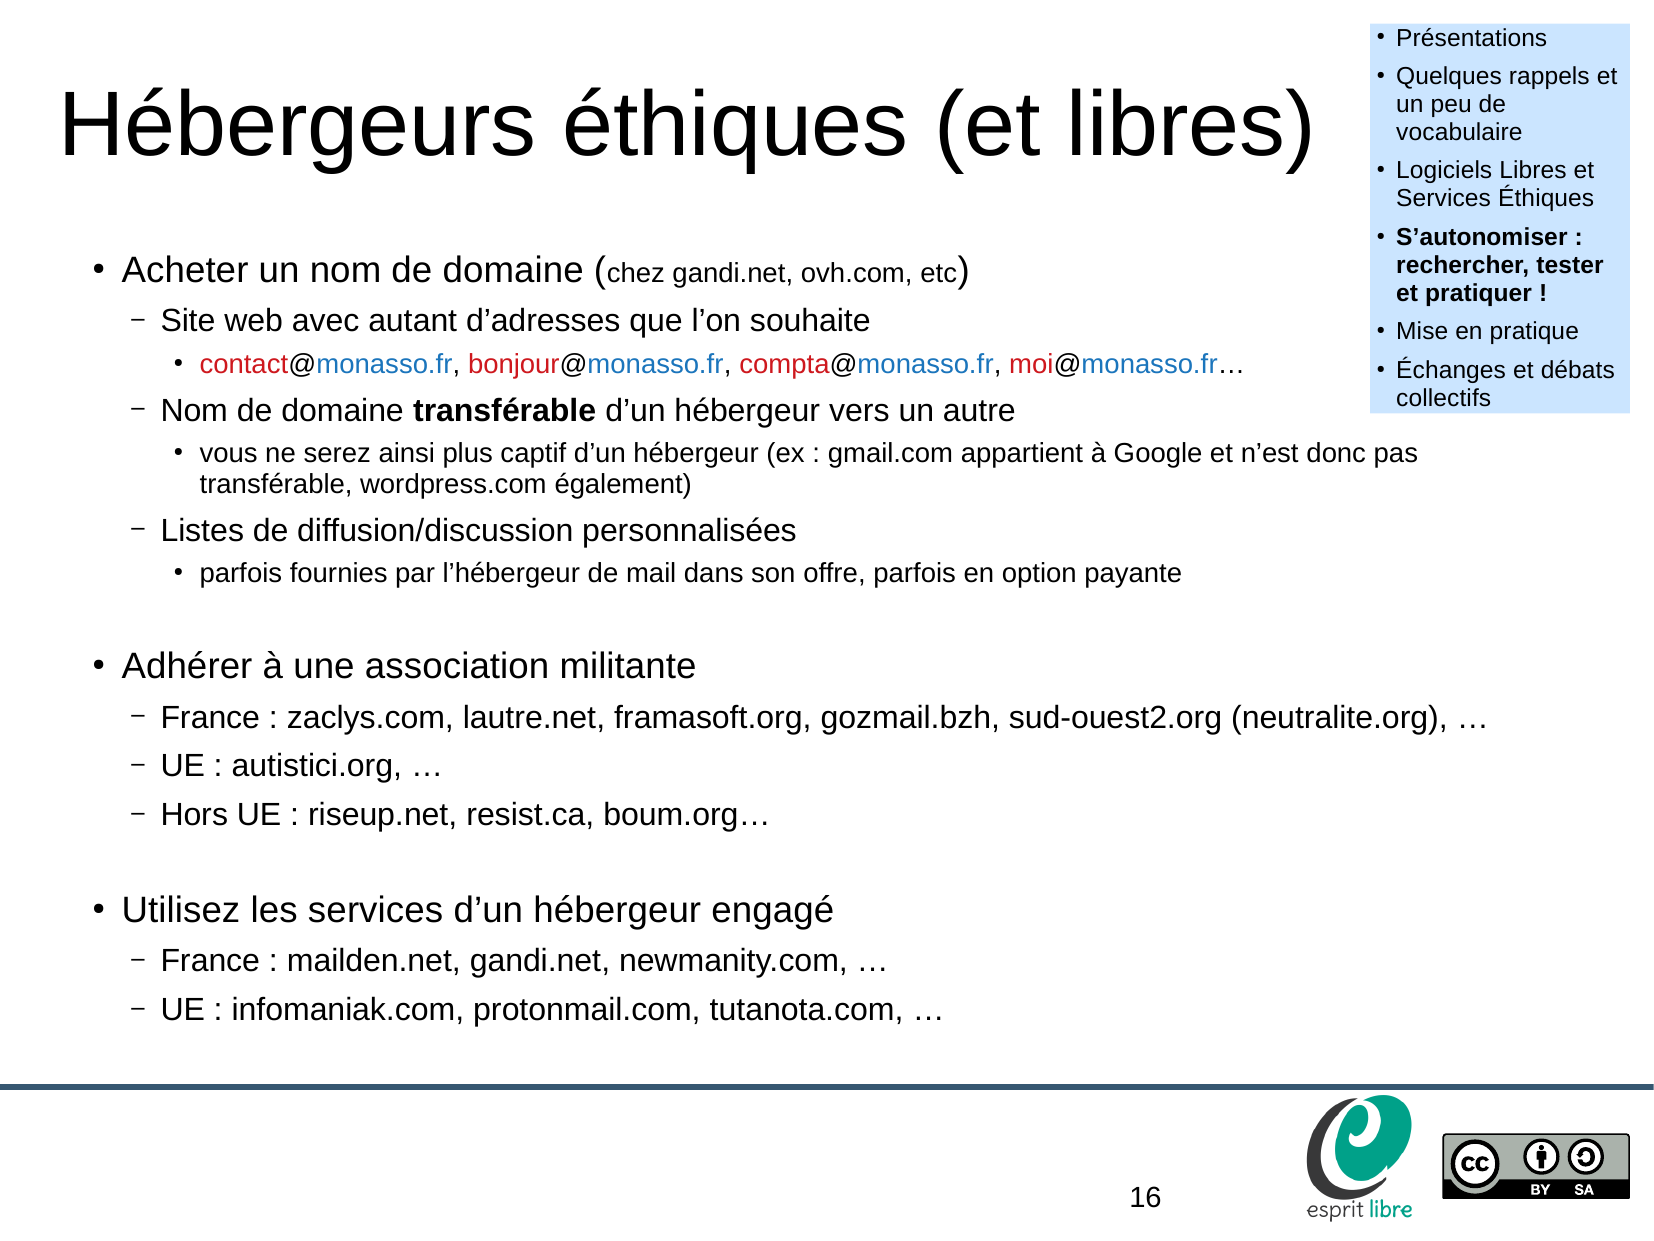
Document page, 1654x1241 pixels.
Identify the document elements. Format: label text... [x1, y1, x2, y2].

title Hébergeurs éthiques (et libres) [5, 19, 1371, 227]
picture [1293, 1092, 1424, 1223]
list Présentations Quelques rappels et un peu de vocabulaire Logiciels Libres et Services Éthiques S’autonomiser : rechercher, tester et pratiquer ! Mise en pratique Échanges et débats collectifs [1370, 23, 1630, 414]
list Acheter un nom de domaine (chez gandi.net, ovh.com, etc) Site web avec autant d’adresses que l’on souhaite contact@monasso.fr, bonjour@monasso.fr, compta@monasso.fr, moi@monasso.fr… Nom de domaine transférable d’un hébergeur vers un autre vous ne serez ainsi plus captif d’un hébergeur (ex : gmail.com appartient à Google et n’est donc pas transférable, wordpress.com également) Listes de diffusion/discussion personnalisées parfois fournies par l’hébergeur de mail dans son offre, parfois en option payante Adhérer à une association militante France : zaclys.com, lautre.net, framasoft.org, gozmail.bzh, sud-ouest2.org (neutralite.org), … UE : autistici.org, … Hors UE : riseup.net, resist.ca, boum.org… Utilisez les services d’un hébergeur engagé France : mailden.net, gandi.net, newmanity.com, … UE : infomaniak.com, protonmail.com, tutanota.com, … [82, 248, 1571, 1034]
